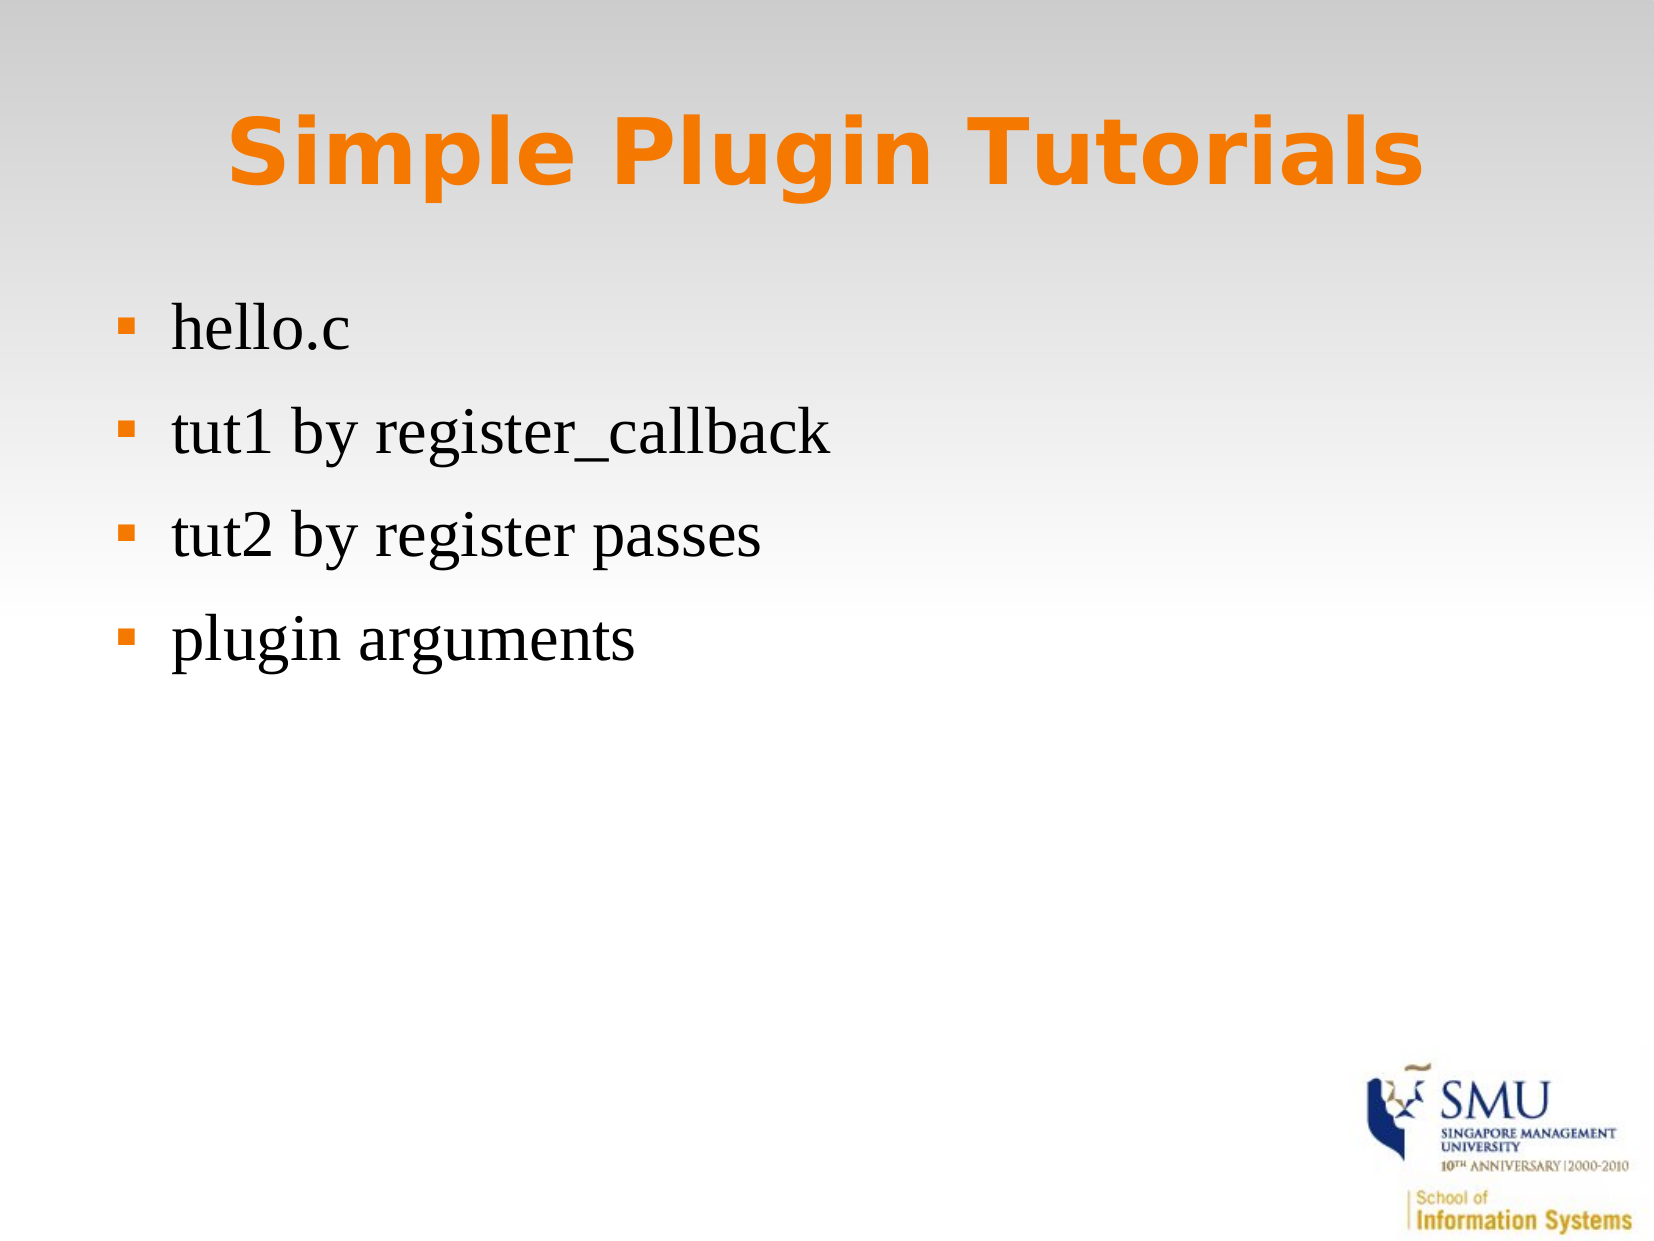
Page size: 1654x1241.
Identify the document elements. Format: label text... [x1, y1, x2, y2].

title Simple Plugin Tutorials [82, 56, 1571, 250]
list hello.c tut1 by register_callback tut2 by register passes plugin arguments [82, 290, 1571, 1094]
picture [1350, 1046, 1649, 1241]
